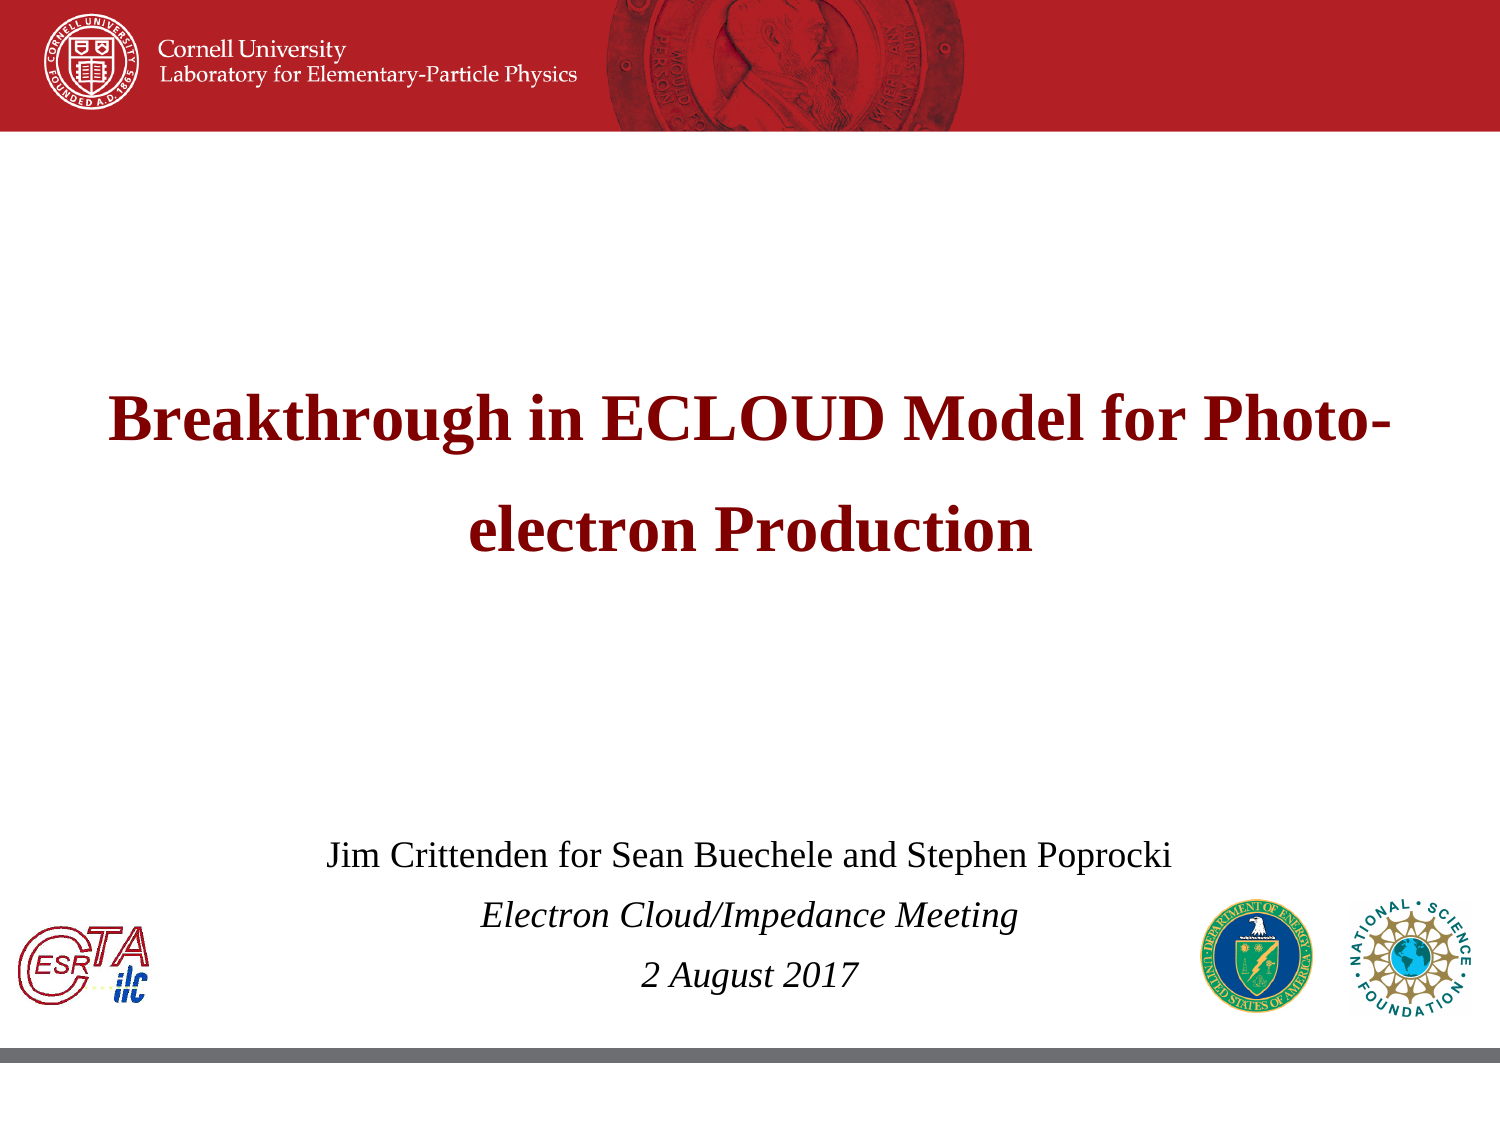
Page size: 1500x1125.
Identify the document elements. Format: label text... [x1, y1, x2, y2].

picture [1350, 899, 1471, 1017]
subtitle Jim Crittenden for Sean Buechele and Stephen Poprocki Electron Cloud/Impedance Meeting 2 August 2017 [300, 825, 1201, 1002]
picture [0, 0, 1500, 132]
title Breakthrough in ECLOUD Model for Photo-electron Production [1, 132, 1500, 778]
picture [8, 899, 151, 1036]
picture [1200, 899, 1313, 1013]
